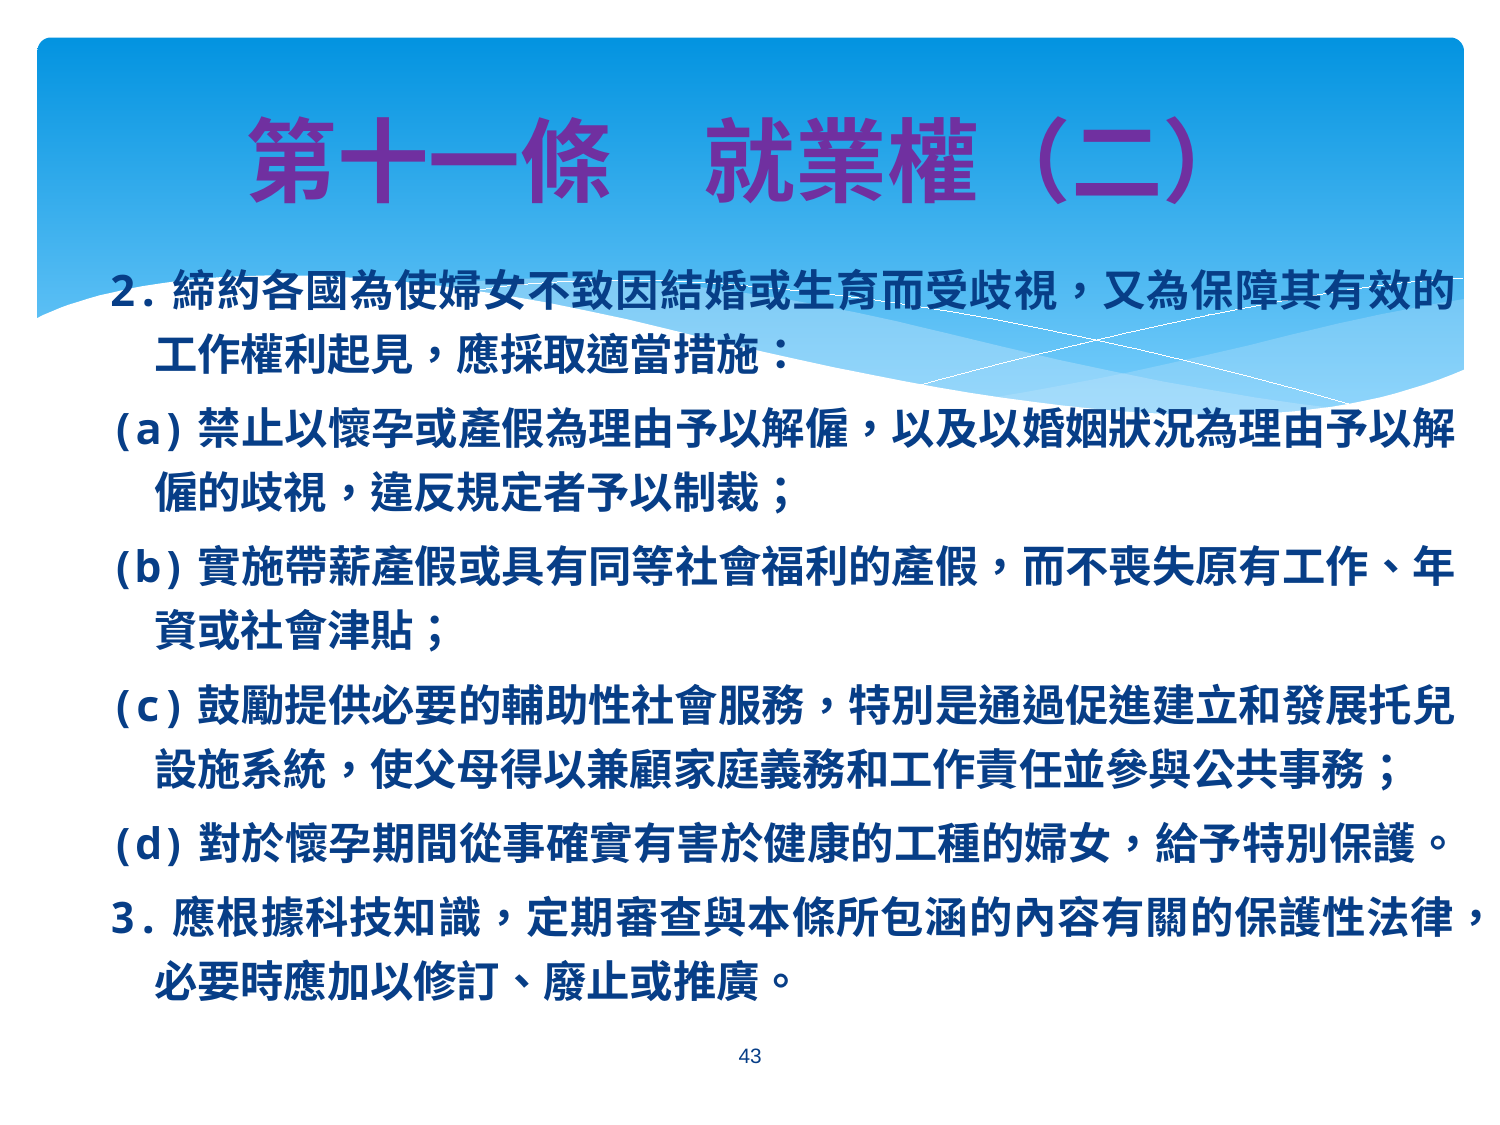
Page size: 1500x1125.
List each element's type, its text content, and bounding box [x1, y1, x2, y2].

text_box 43 [654, 1025, 846, 1086]
list 2.締約各國為使婦女不致因結婚或生育而受歧視，又為保障其有效的工作權利起見，應採取適當措施： (a)禁止以懷孕或產假為理由予以解僱，以及以婚姻狀況為理由予以解僱的歧視，違反規定者予以制裁； (b)實施帶薪產假或具有同等社會福利的產假，而不喪失原有工作、年資或社會津貼； (c)鼓勵提供必要的輔助性社會服務，特別是通過促進建立和發展托兒設施系統，使父母得以兼顧家庭義務和工作責任並參與公共事務； (d)對於懷孕期間從事確實有害於健康的工種的婦女，給予特別保護。 3.應根據科技知識，定期審查與本條所包涵的內容有關的保護性法律，必要時應加以修訂、廢止或推廣。 [50, 243, 1471, 1083]
title 第十一條 就業權（二） [75, 55, 1426, 262]
